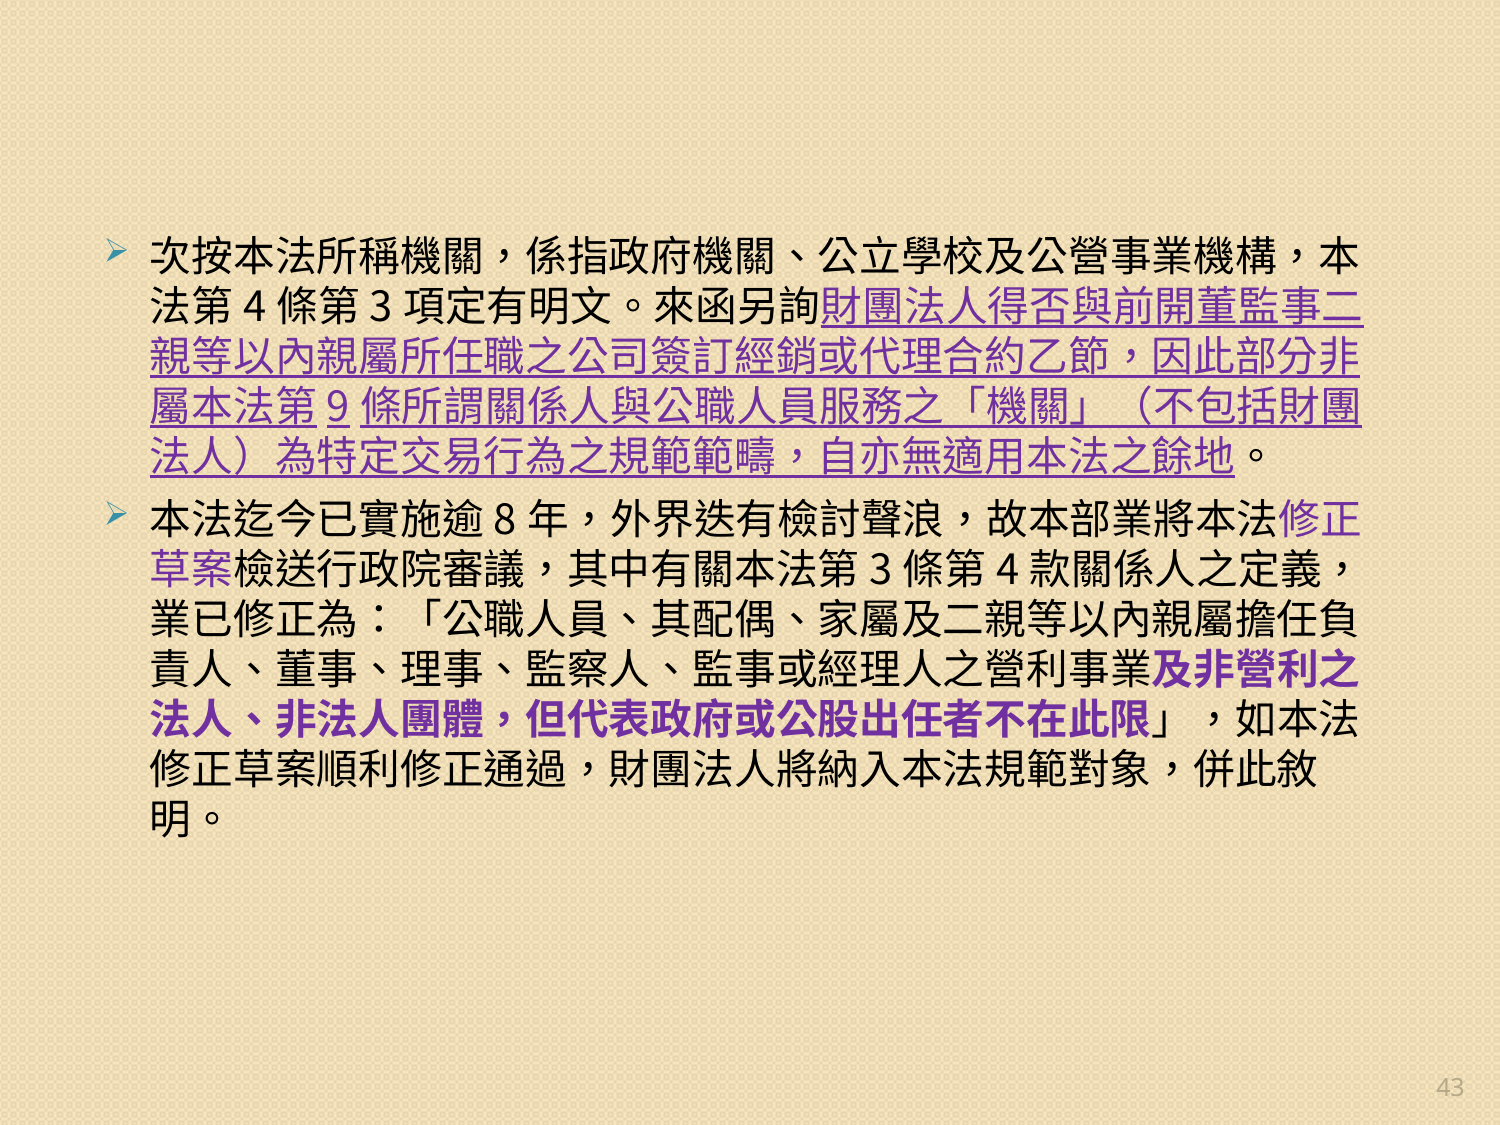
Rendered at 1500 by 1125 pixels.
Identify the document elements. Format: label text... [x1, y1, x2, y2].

picture [0, 0, 1500, 1125]
list 次按本法所稱機關，係指政府機關、公立學校及公營事業機構，本法第4條第3項定有明文。來函另詢財團法人得否與前開董監事二親等以內親屬所任職之公司簽訂經銷或代理合約乙節，因此部分非屬本法第9條所謂關係人與公職人員服務之「機關」（不包括財團法人）為特定交易行為之規範範疇，自亦無適用本法之餘地。 本法迄今已實施逾8年，外界迭有檢討聲浪，故本部業將本法修正草案檢送行政院審議，其中有關本法第3條第4款關係人之定義，業已修正為：「公職人員、其配偶、家屬及二親等以內親屬擔任負責人、董事、理事、監察人、監事或經理人之營利事業及非營利之法人、非法人團體，但代表政府或公股出任者不在此限」，如本法修正草案順利修正通過，財團法人將納入本法規範對象，併此敘明。 [75, 222, 1413, 1005]
slide_number <編號> [1413, 1034, 1488, 1113]
